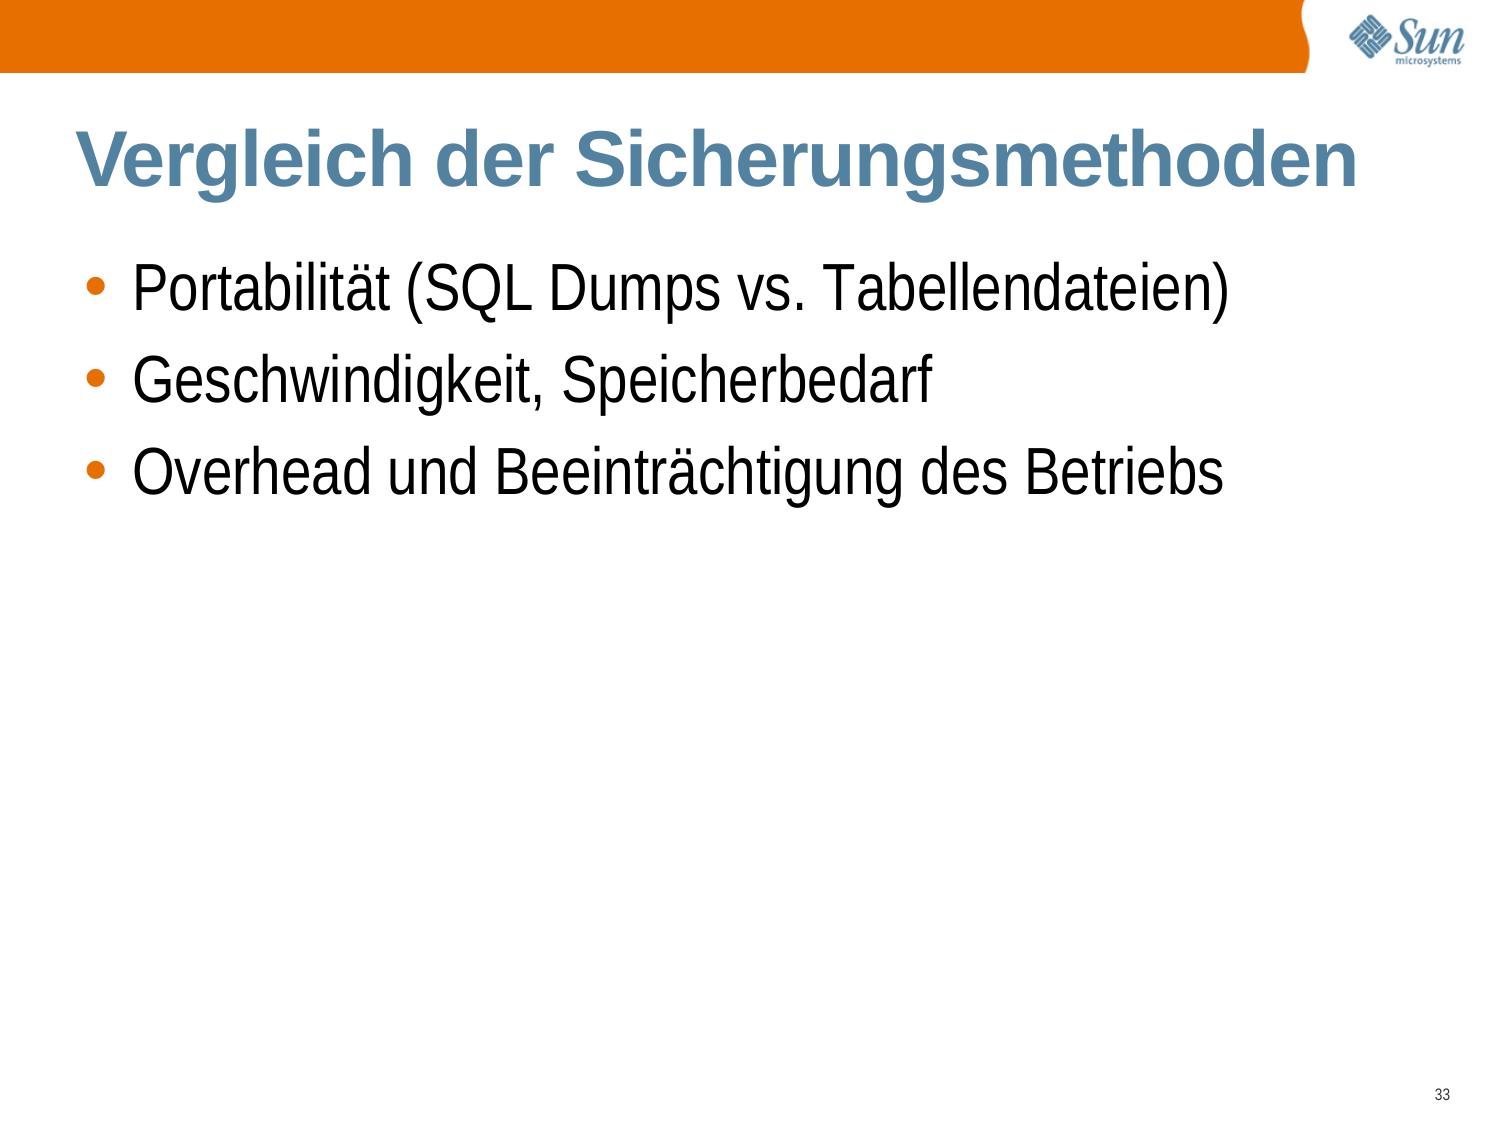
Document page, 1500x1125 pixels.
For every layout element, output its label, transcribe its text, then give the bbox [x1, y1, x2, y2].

list Portabilität (SQL Dumps vs. Tabellendateien) Geschwindigkeit, Speicherbedarf Overhead und Beeinträchtigung des Betriebs [64, 258, 1401, 1047]
title Vergleich der Sicherungsmethoden [75, 123, 1437, 227]
picture [0, 0, 1500, 73]
